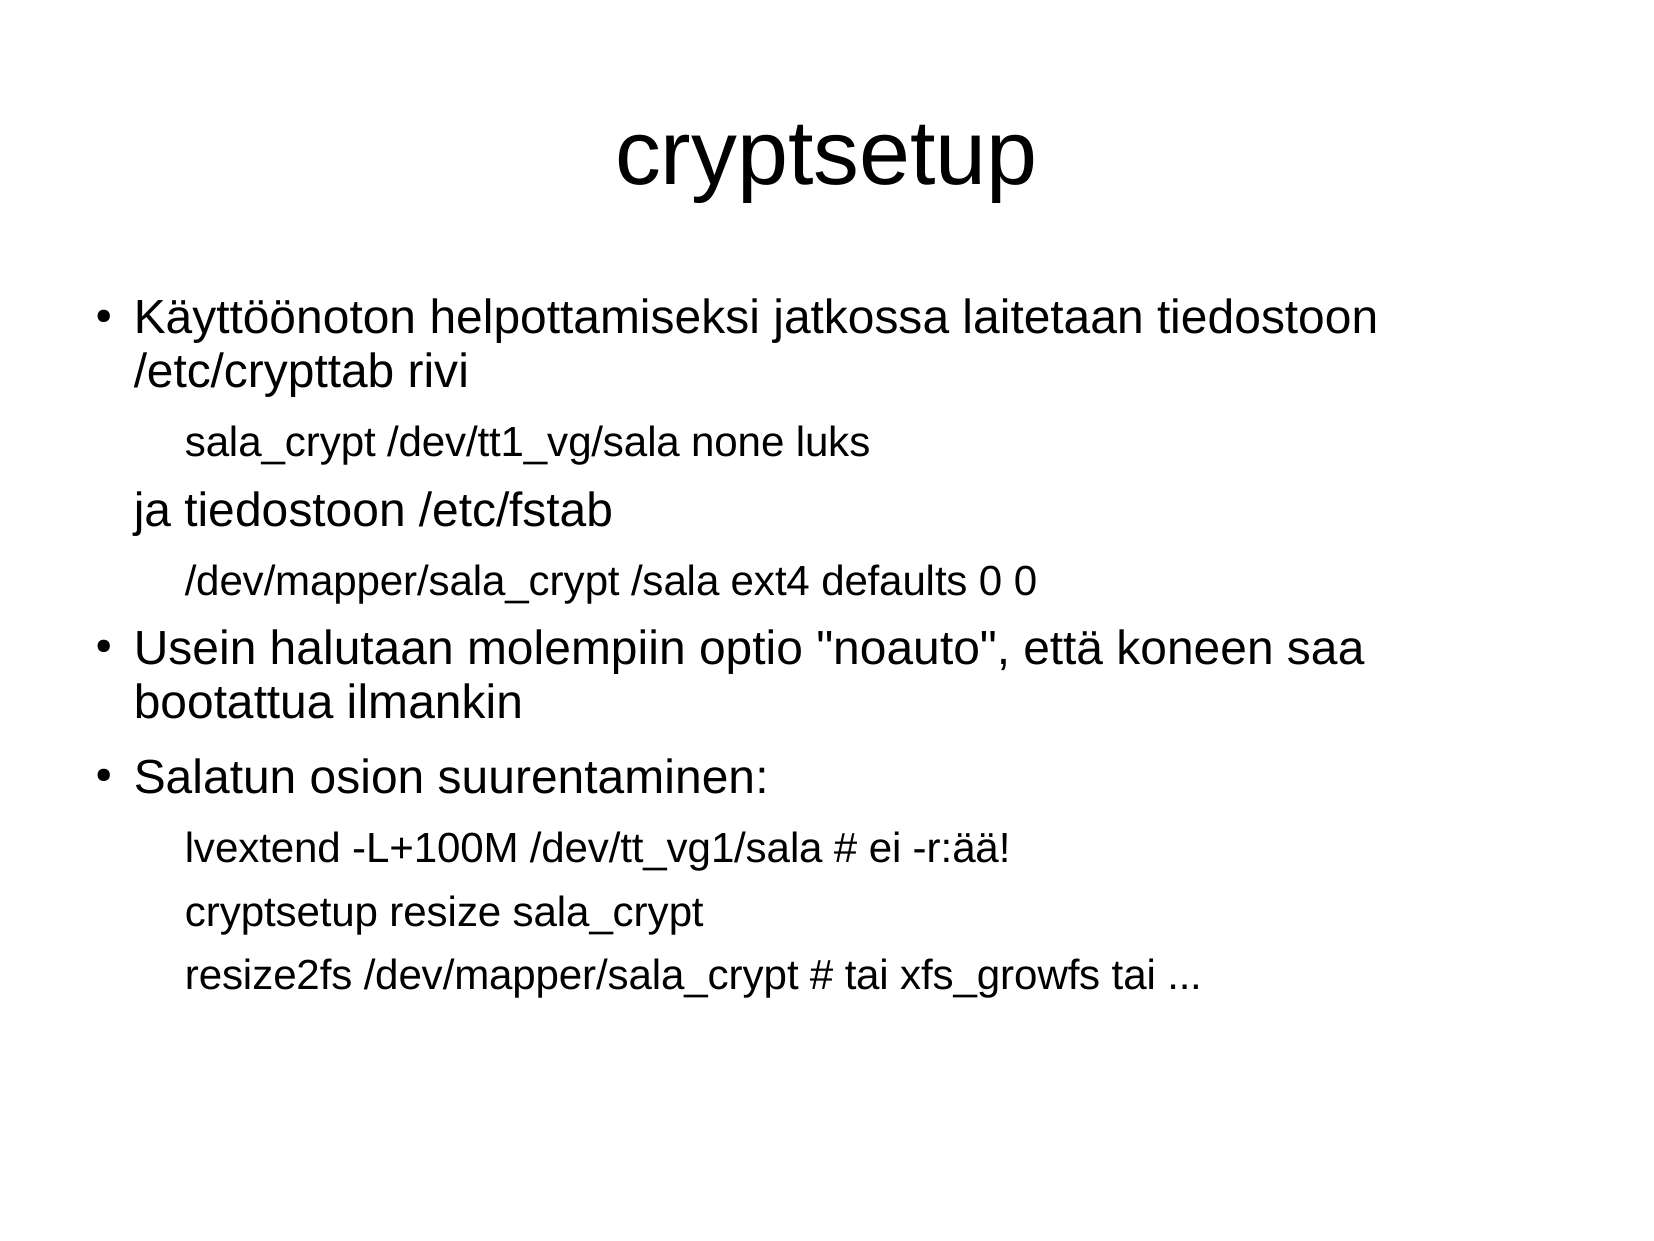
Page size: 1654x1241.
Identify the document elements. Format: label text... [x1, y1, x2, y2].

list Käyttöönoton helpottamiseksi jatkossa laitetaan tiedostoon /etc/crypttab rivi sala_crypt /dev/tt1_vg/sala none luks ja tiedostoon /etc/fstab /dev/mapper/sala_crypt /sala ext4 defaults 0 0 Usein halutaan molempiin optio "noauto", että koneen saa bootattua ilmankin Salatun osion suurentaminen: lvextend -L+100M /dev/tt_vg1/sala # ei -r:ää! cryptsetup resize sala_crypt resize2fs /dev/mapper/sala_crypt # tai xfs_growfs tai ... [82, 290, 1571, 1010]
title cryptsetup [82, 49, 1571, 257]
